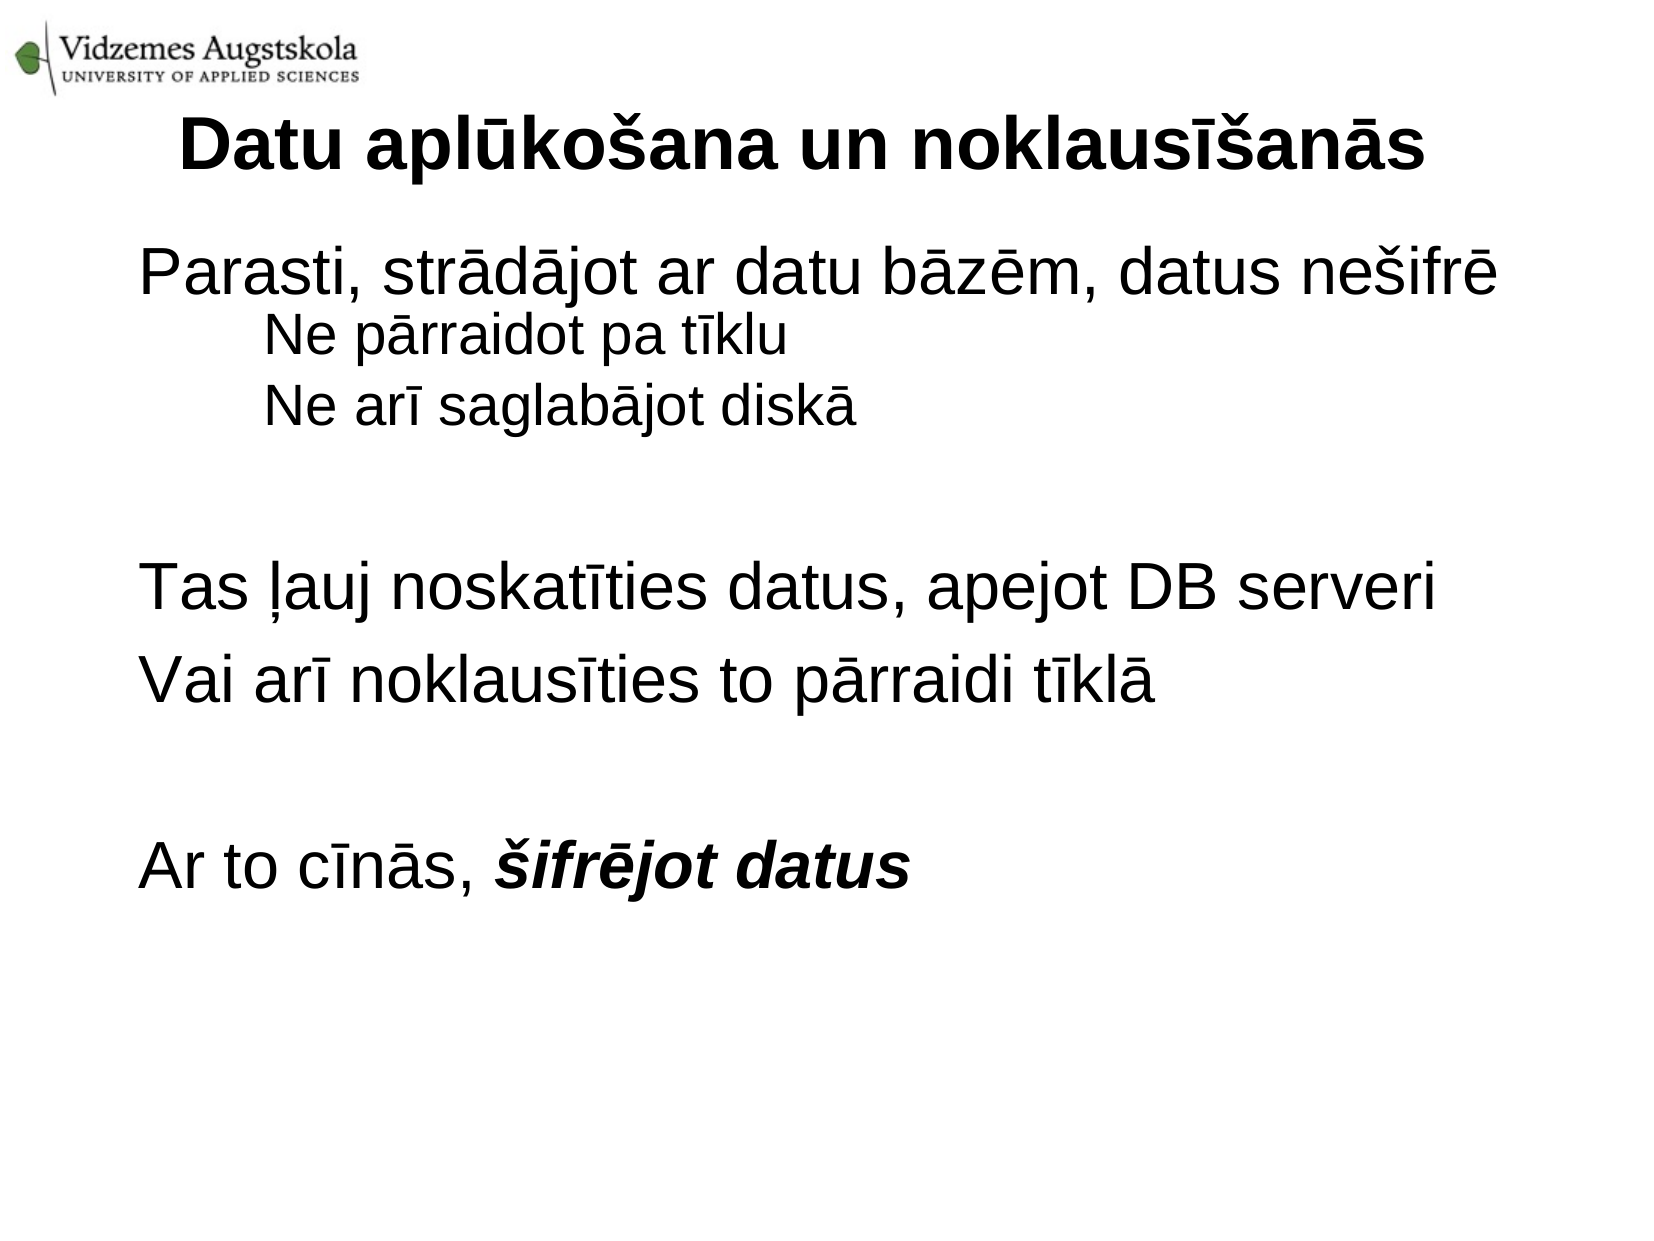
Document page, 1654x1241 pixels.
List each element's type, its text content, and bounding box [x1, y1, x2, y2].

list Parasti, strādājot ar datu bāzēm, datus nešifrē Ne pārraidot pa tīklu Ne arī saglabājot diskā Tas ļauj noskatīties datus, apejot DB serveri Vai arī noklausīties to pārraidi tīklā Ar to cīnās, šifrējot datus [82, 236, 1569, 1107]
picture [5, 2, 368, 113]
title Datu aplūkošana un noklausīšanās [94, 103, 1512, 188]
